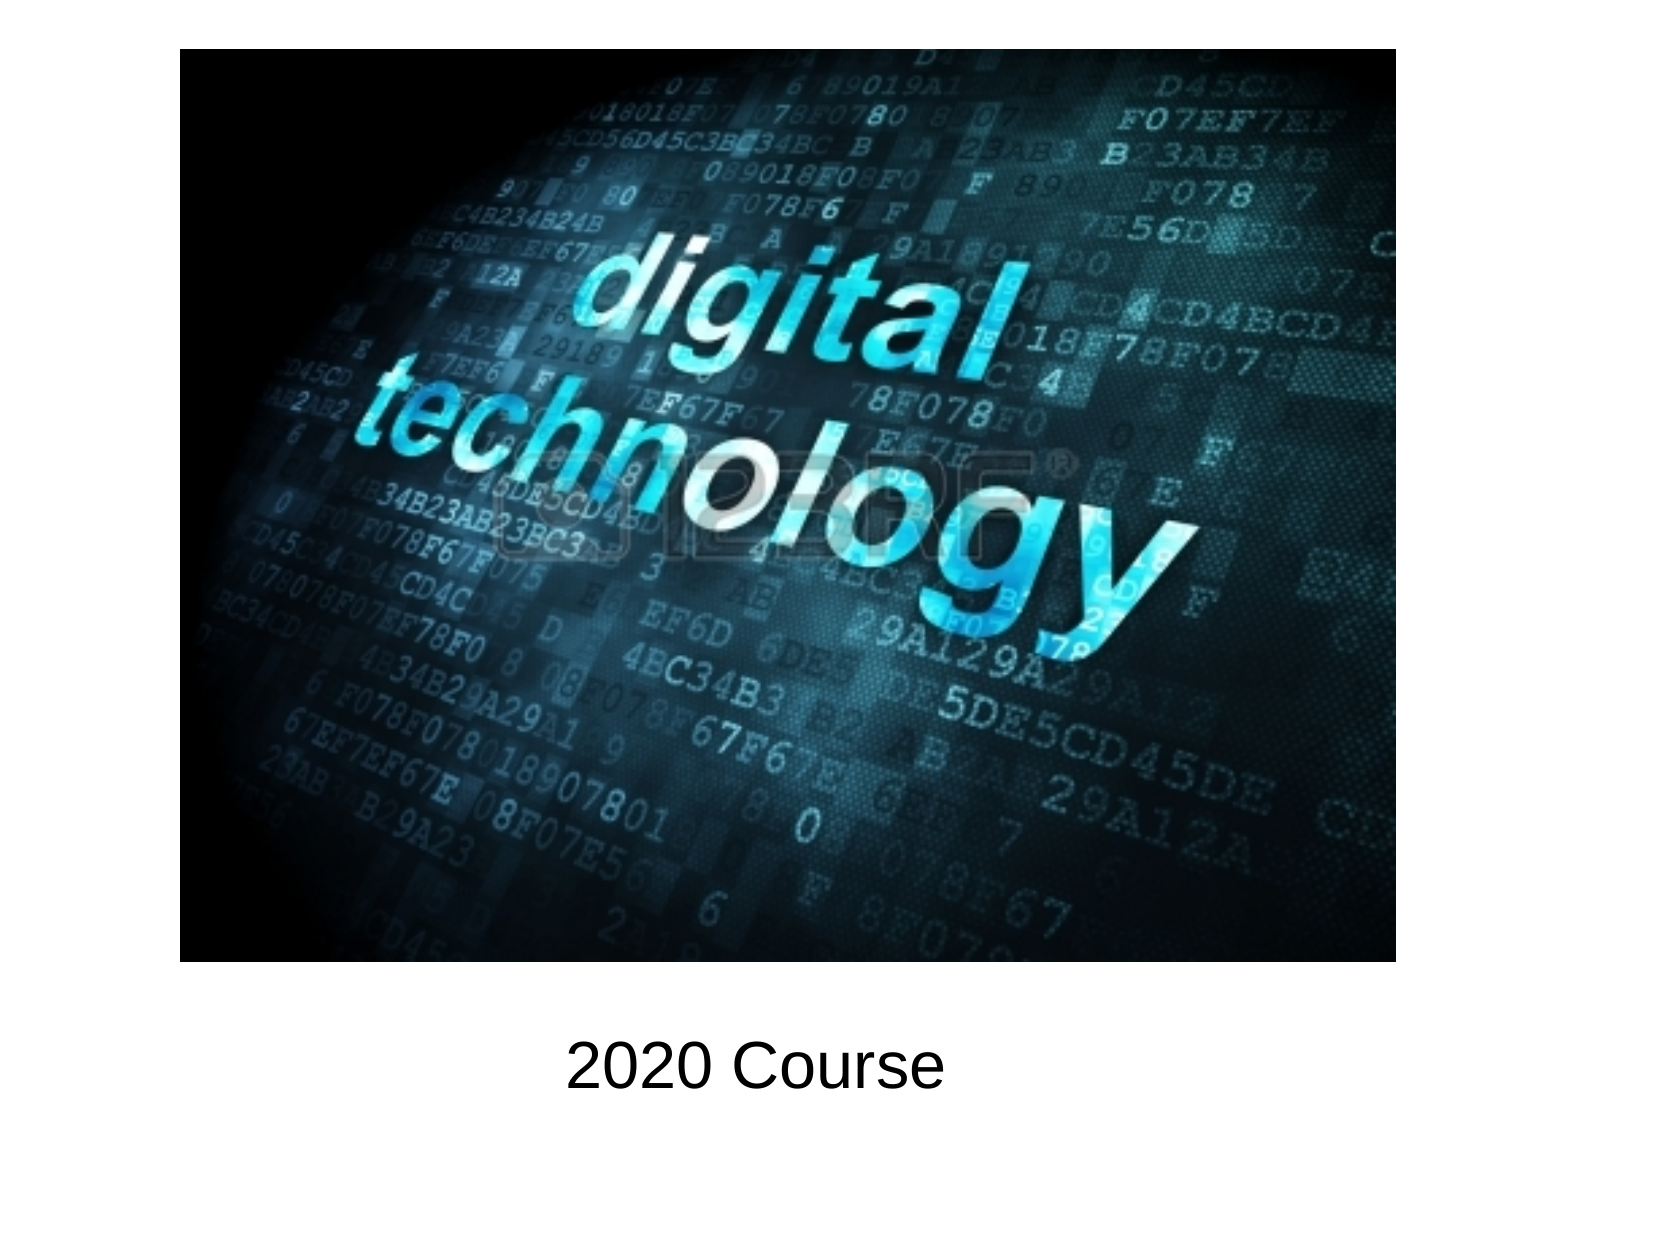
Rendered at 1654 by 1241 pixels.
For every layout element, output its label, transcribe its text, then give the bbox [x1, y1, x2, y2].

subtitle 2020 Course [11, 915, 1501, 1141]
picture [180, 49, 1396, 963]
